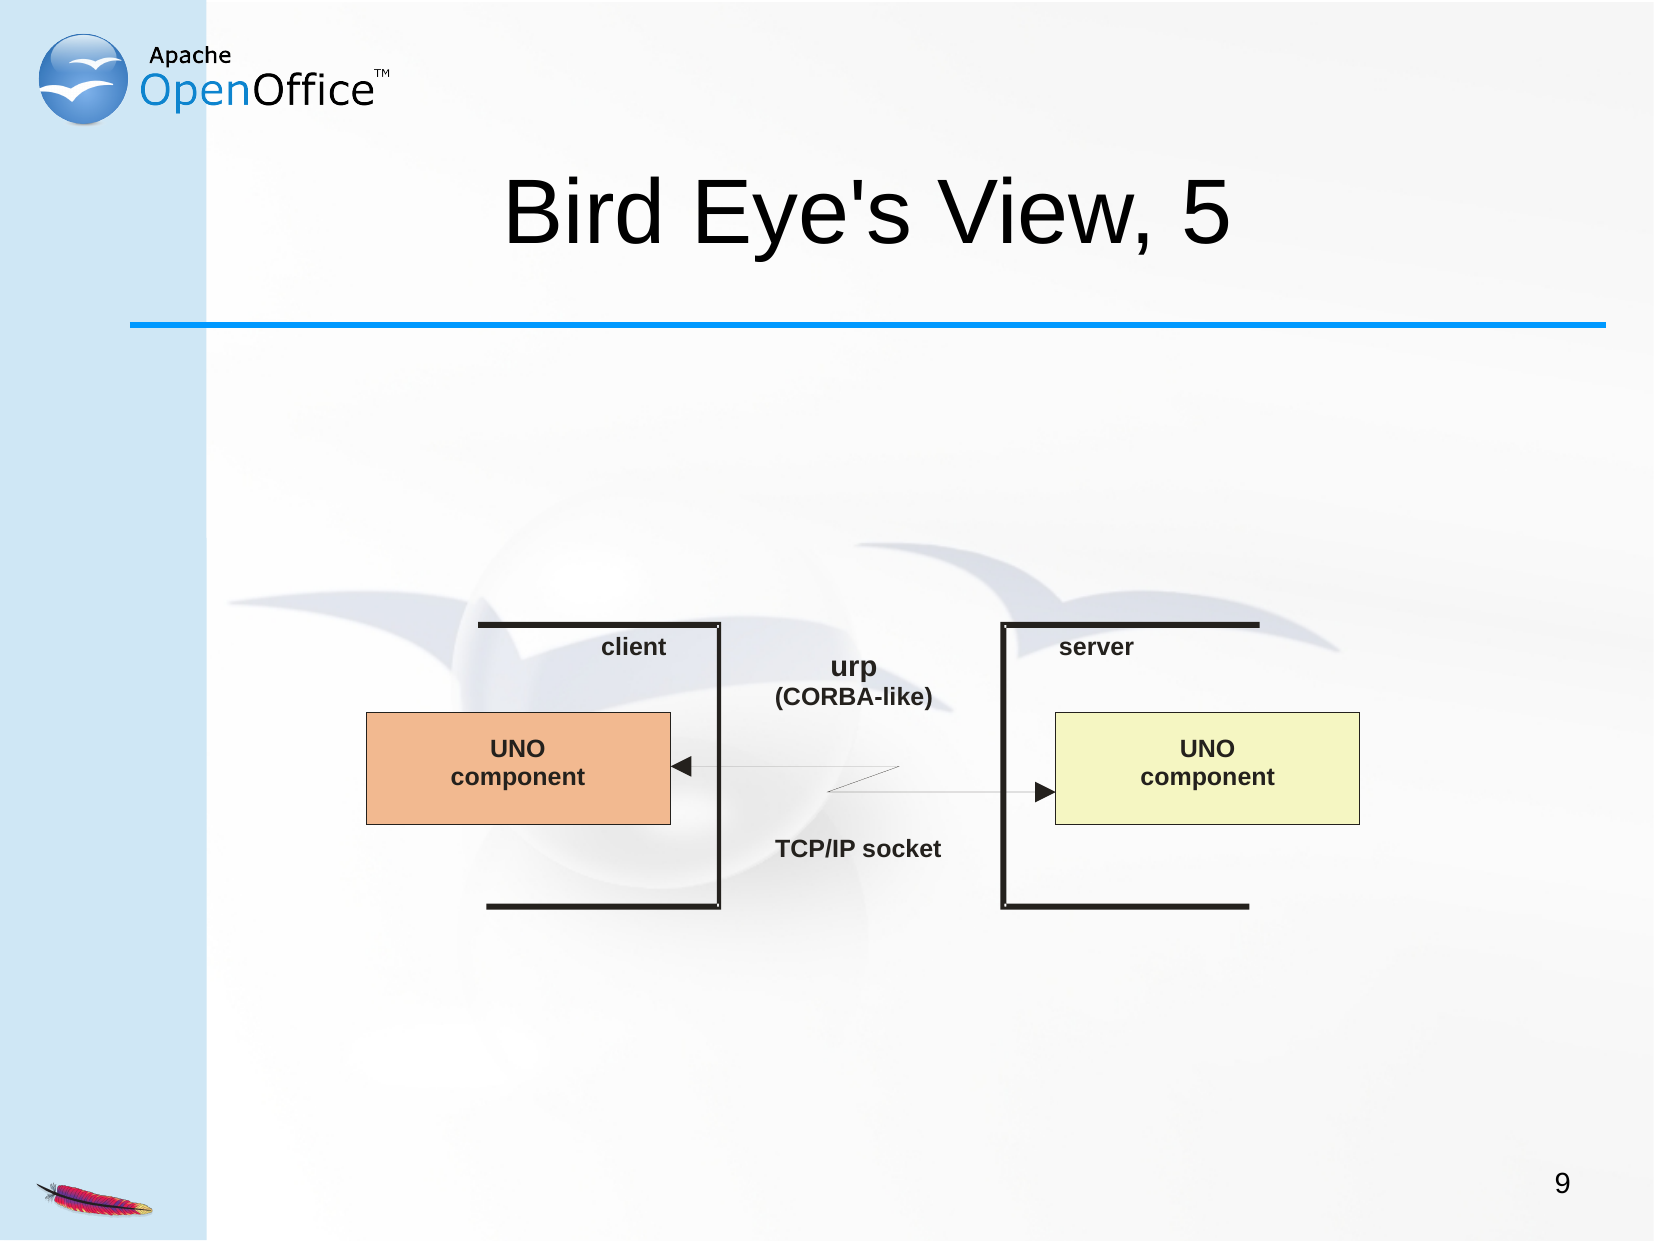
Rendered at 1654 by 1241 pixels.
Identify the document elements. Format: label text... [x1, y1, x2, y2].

text_box UNO component [1140, 734, 1276, 791]
text_box UNO component [450, 734, 586, 791]
picture [35, 2, 1654, 1241]
text_box server [1058, 633, 1135, 662]
text_box [486, 767, 722, 910]
text_box client [601, 633, 667, 662]
text_box [1055, 712, 1360, 825]
text_box TCP/IP socket [775, 834, 943, 863]
text_box [366, 712, 671, 825]
text_box [1000, 793, 1250, 910]
text_box [478, 621, 722, 766]
title Bird Eye's View, 5 [165, 108, 1571, 316]
text_box urp (CORBA-like) [766, 650, 941, 712]
text_box [1000, 621, 1260, 791]
picture [35, 1181, 154, 1219]
